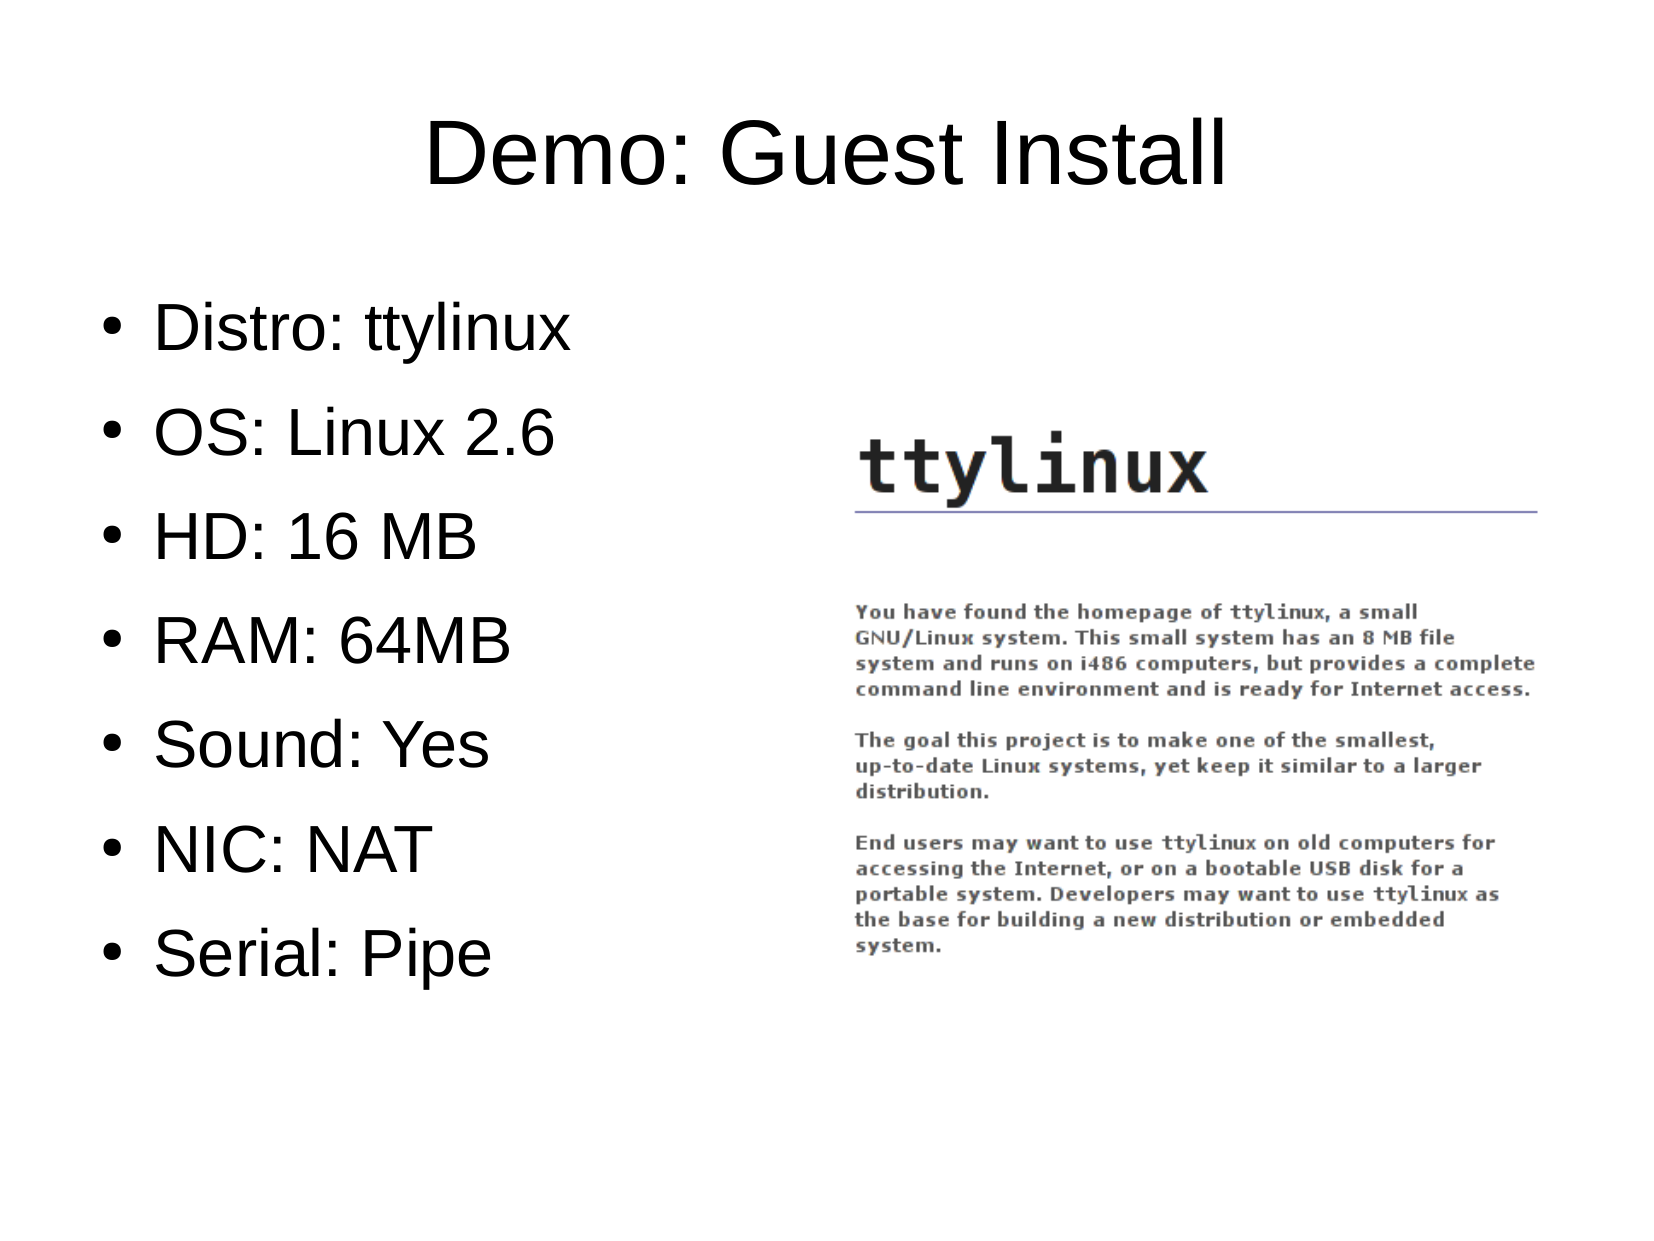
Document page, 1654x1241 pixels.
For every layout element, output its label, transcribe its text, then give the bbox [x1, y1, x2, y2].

list Distro: ttylinux OS: Linux 2.6 HD: 16 MB RAM: 64MB Sound: Yes NIC: NAT Serial: Pipe [82, 290, 809, 1109]
picture [845, 409, 1572, 990]
title Demo: Guest Install [82, 49, 1571, 257]
